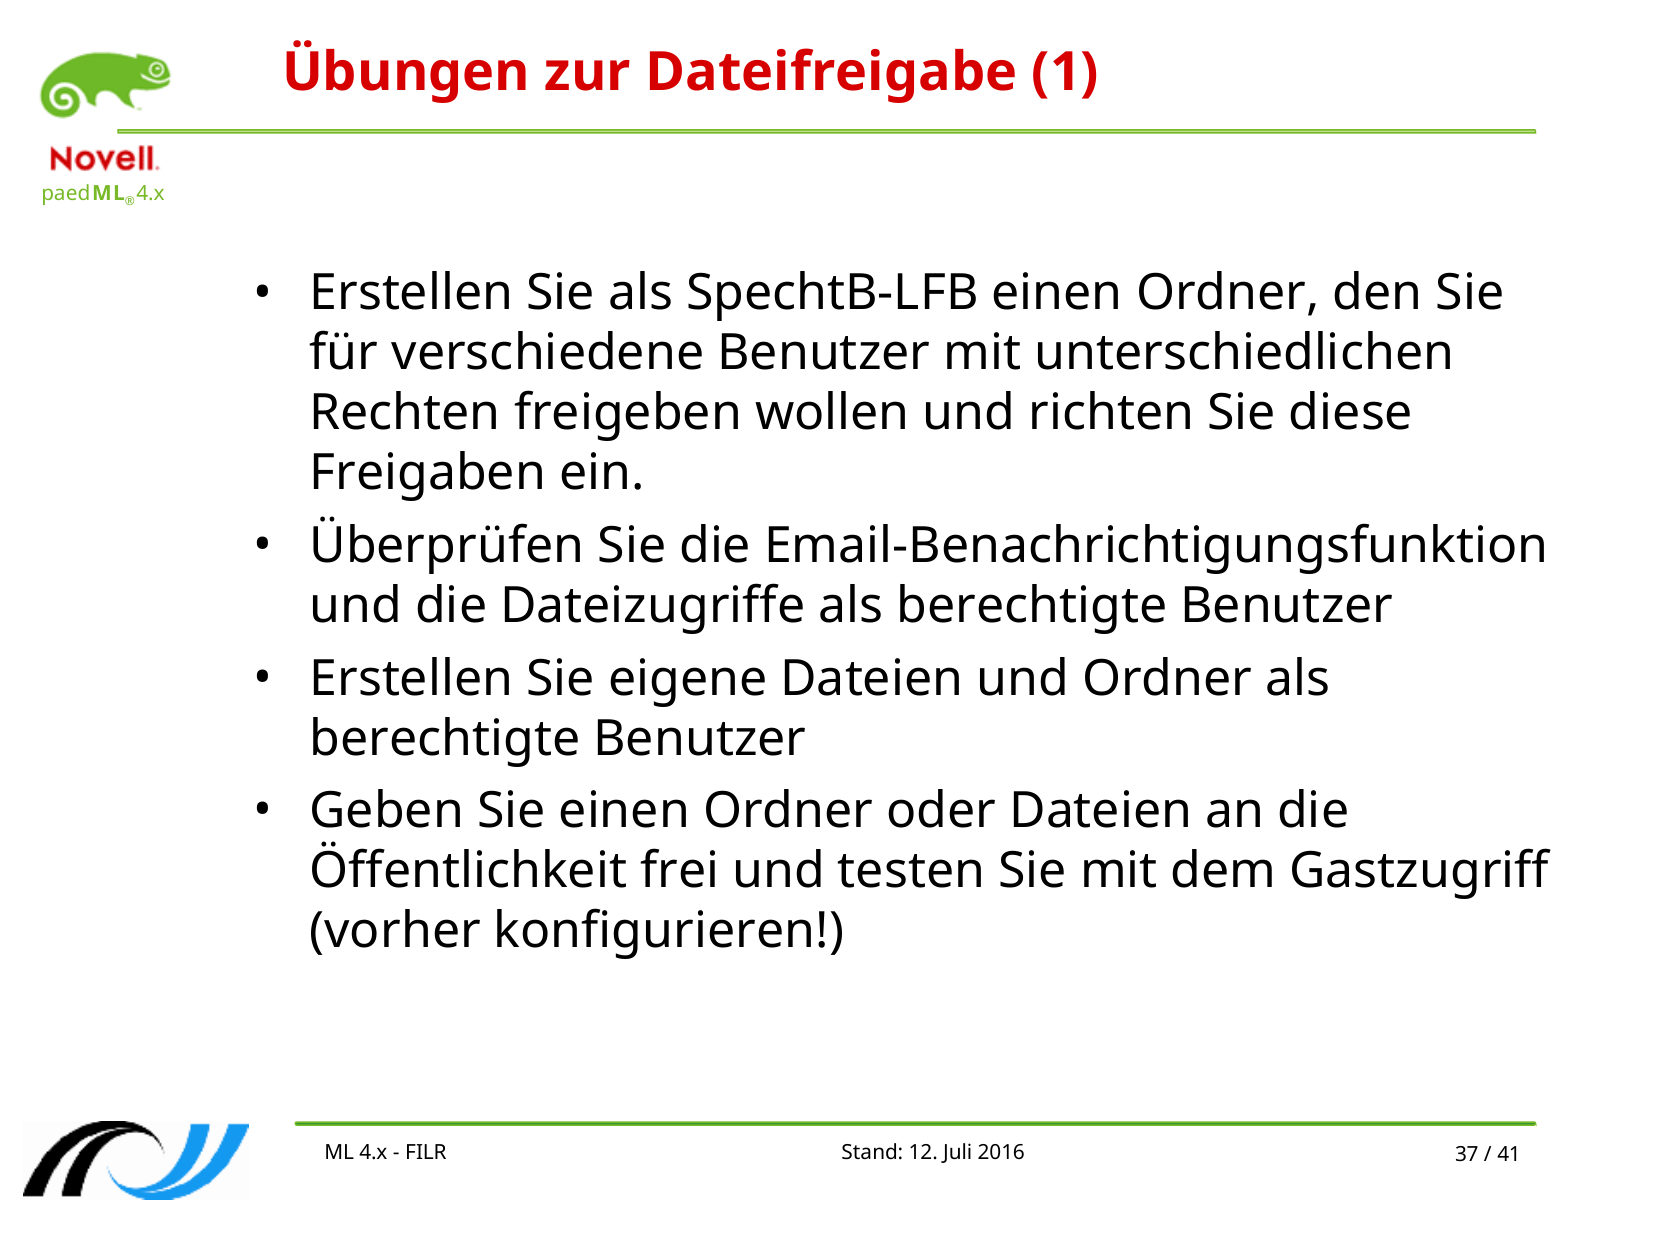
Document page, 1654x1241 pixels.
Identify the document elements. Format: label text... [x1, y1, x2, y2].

picture [23, 1121, 249, 1200]
list Erstellen Sie als SpechtB-LFB einen Ordner, den Sie für verschiedene Benutzer mit unterschiedlichen Rechten freigeben wollen und richten Sie diese Freigaben ein. Überprüfen Sie die Email-Benachrichtigungsfunktion und die Dateizugriffe als berechtigte Benutzer Erstellen Sie eigene Dateien und Ordner als berechtigte Benutzer Geben Sie einen Ordner oder Dateien an die Öffentlichkeit frei und testen Sie mit dem Gastzugriff (vorher konfigurieren!) [253, 179, 1560, 1035]
picture [26, 35, 184, 193]
title Übungen zur Dateifreigabe (1) [261, 17, 1536, 121]
